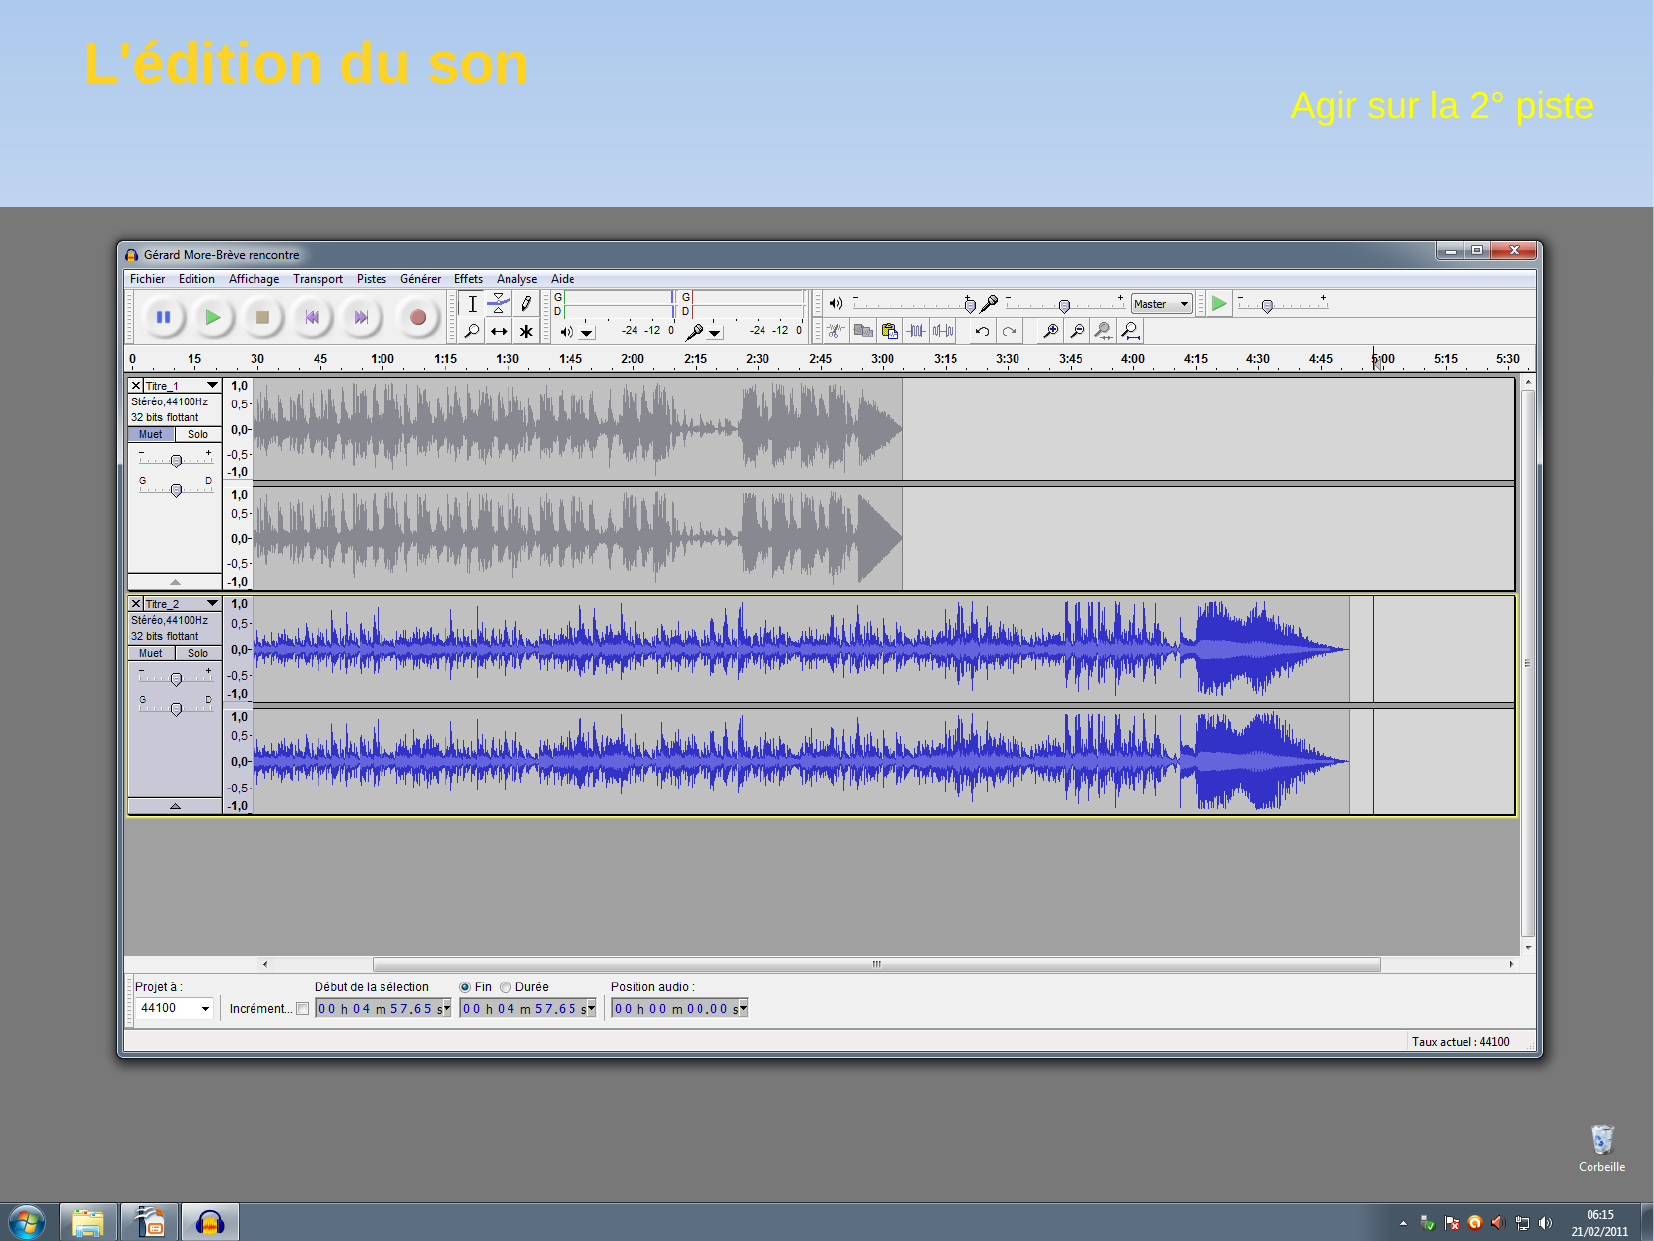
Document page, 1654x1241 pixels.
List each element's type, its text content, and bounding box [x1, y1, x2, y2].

picture [0, 207, 1654, 1241]
text_box L'édition du son [5, 17, 609, 107]
text_box Agir sur la 2° piste [1210, 29, 1654, 129]
picture [0, 0, 1654, 206]
